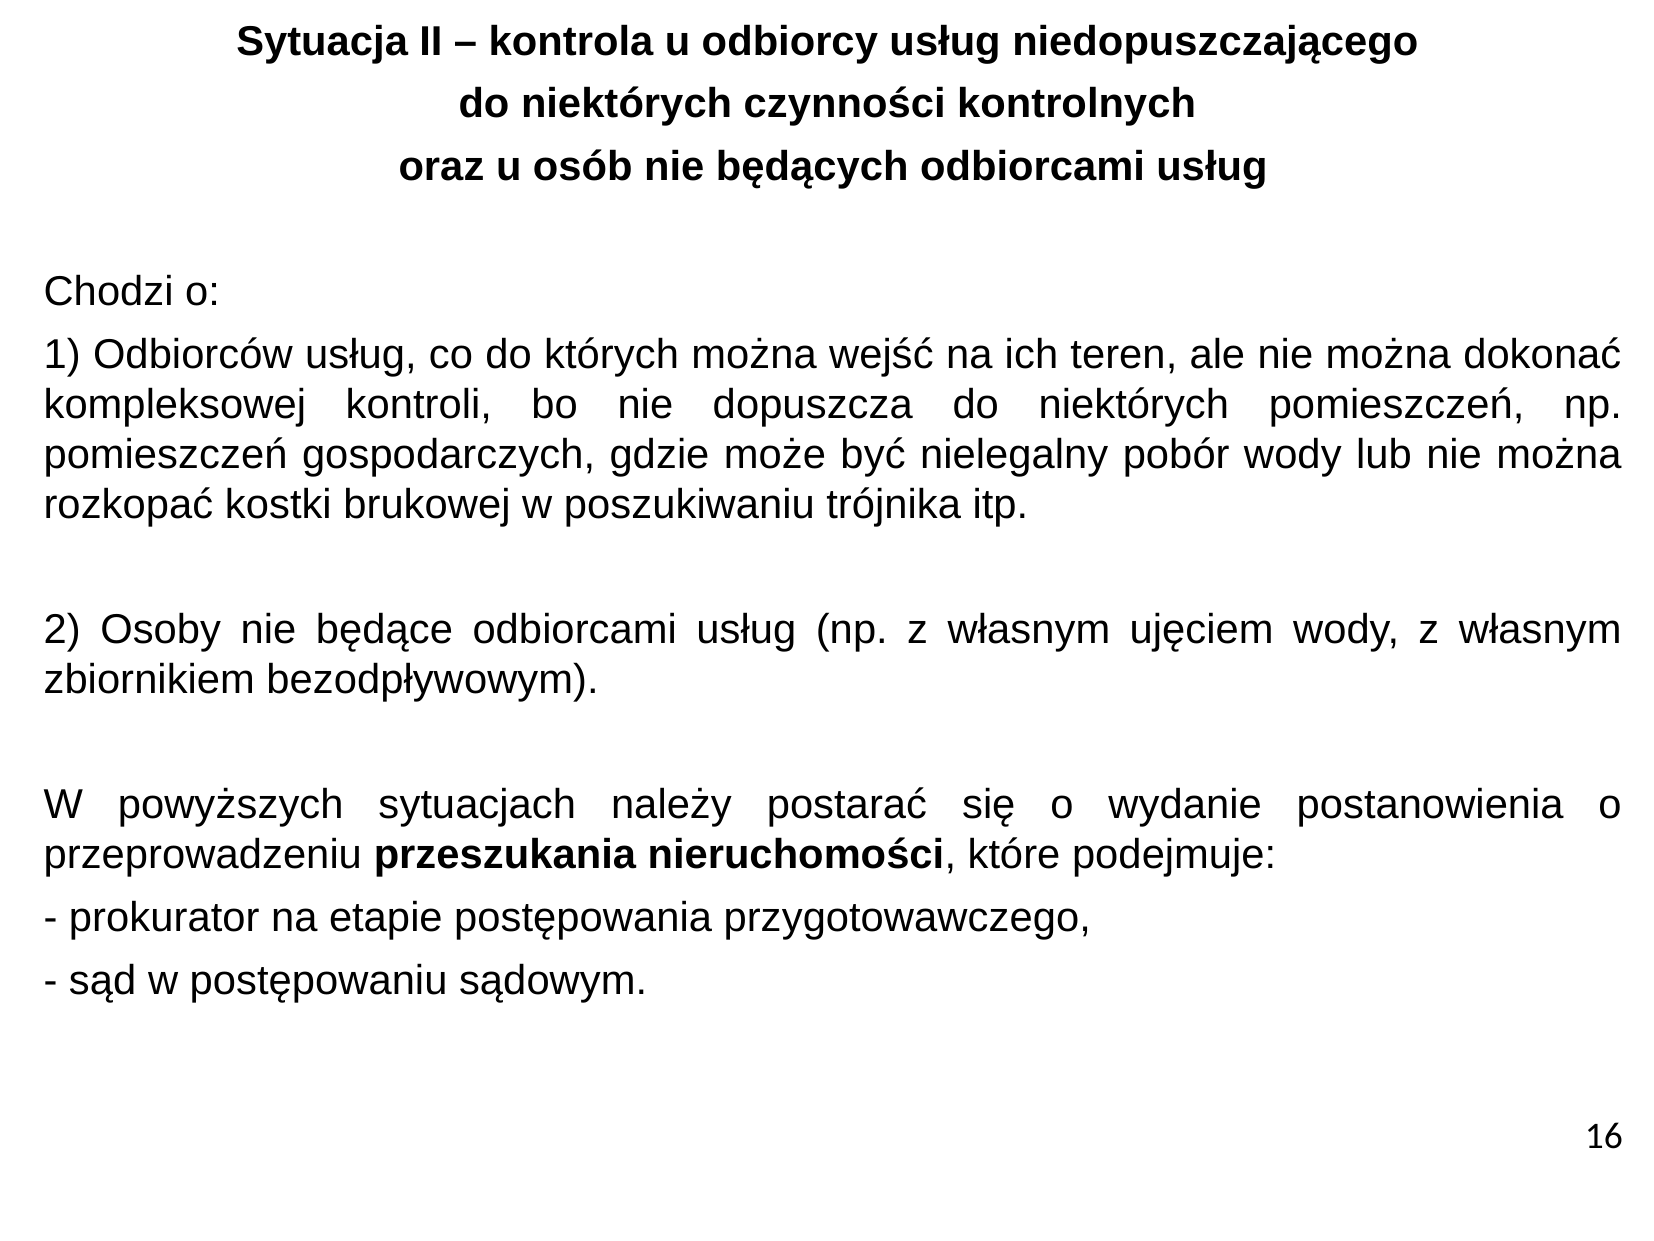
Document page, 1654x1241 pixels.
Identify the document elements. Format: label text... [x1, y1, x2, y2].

list Sytuacja II – kontrola u odbiorcy usług niedopuszczającego do niektórych czynności kontrolnych oraz u osób nie będących odbiorcami usług Chodzi o: 1) Odbiorców usług, co do których można wejść na ich teren, ale nie można dokonać kompleksowej kontroli, bo nie dopuszcza do niektórych pomieszczeń, np. pomieszczeń gospodarczych, gdzie może być nielegalny pobór wody lub nie można rozkopać kostki brukowej w poszukiwaniu trójnika itp. 2) Osoby nie będące odbiorcami usług (np. z własnym ujęciem wody, z własnym zbiornikiem bezodpływowym). W powyższych sytuacjach należy postarać się o wydanie postanowienia o przeprowadzeniu przeszukania nieruchomości, które podejmuje: - prokurator na etapie postępowania przygotowawczego, - sąd w postępowaniu sądowym. 16 [43, 13, 1646, 1221]
